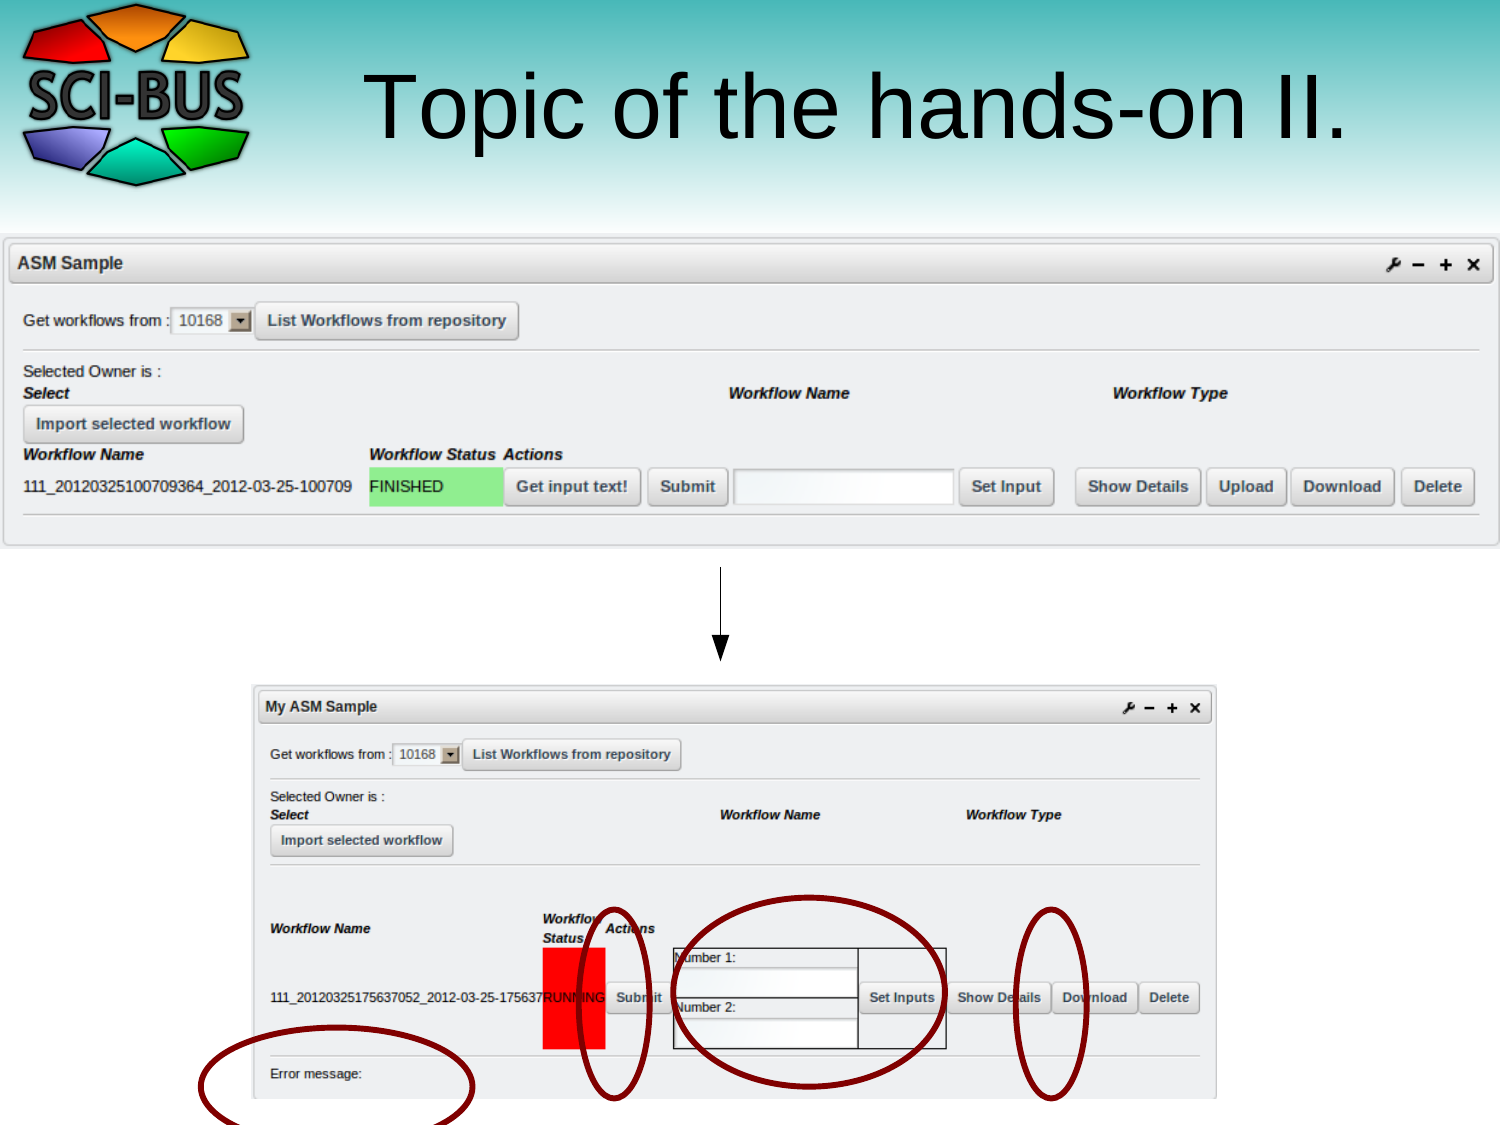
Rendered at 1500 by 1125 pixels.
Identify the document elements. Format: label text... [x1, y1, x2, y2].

picture [1019, 913, 1083, 1095]
picture [251, 1031, 469, 1099]
picture [251, 684, 1217, 1099]
picture [582, 913, 646, 1095]
title Topic of the hands-on II. [289, 0, 1425, 220]
picture [0, 233, 1500, 550]
picture [17, 0, 254, 192]
